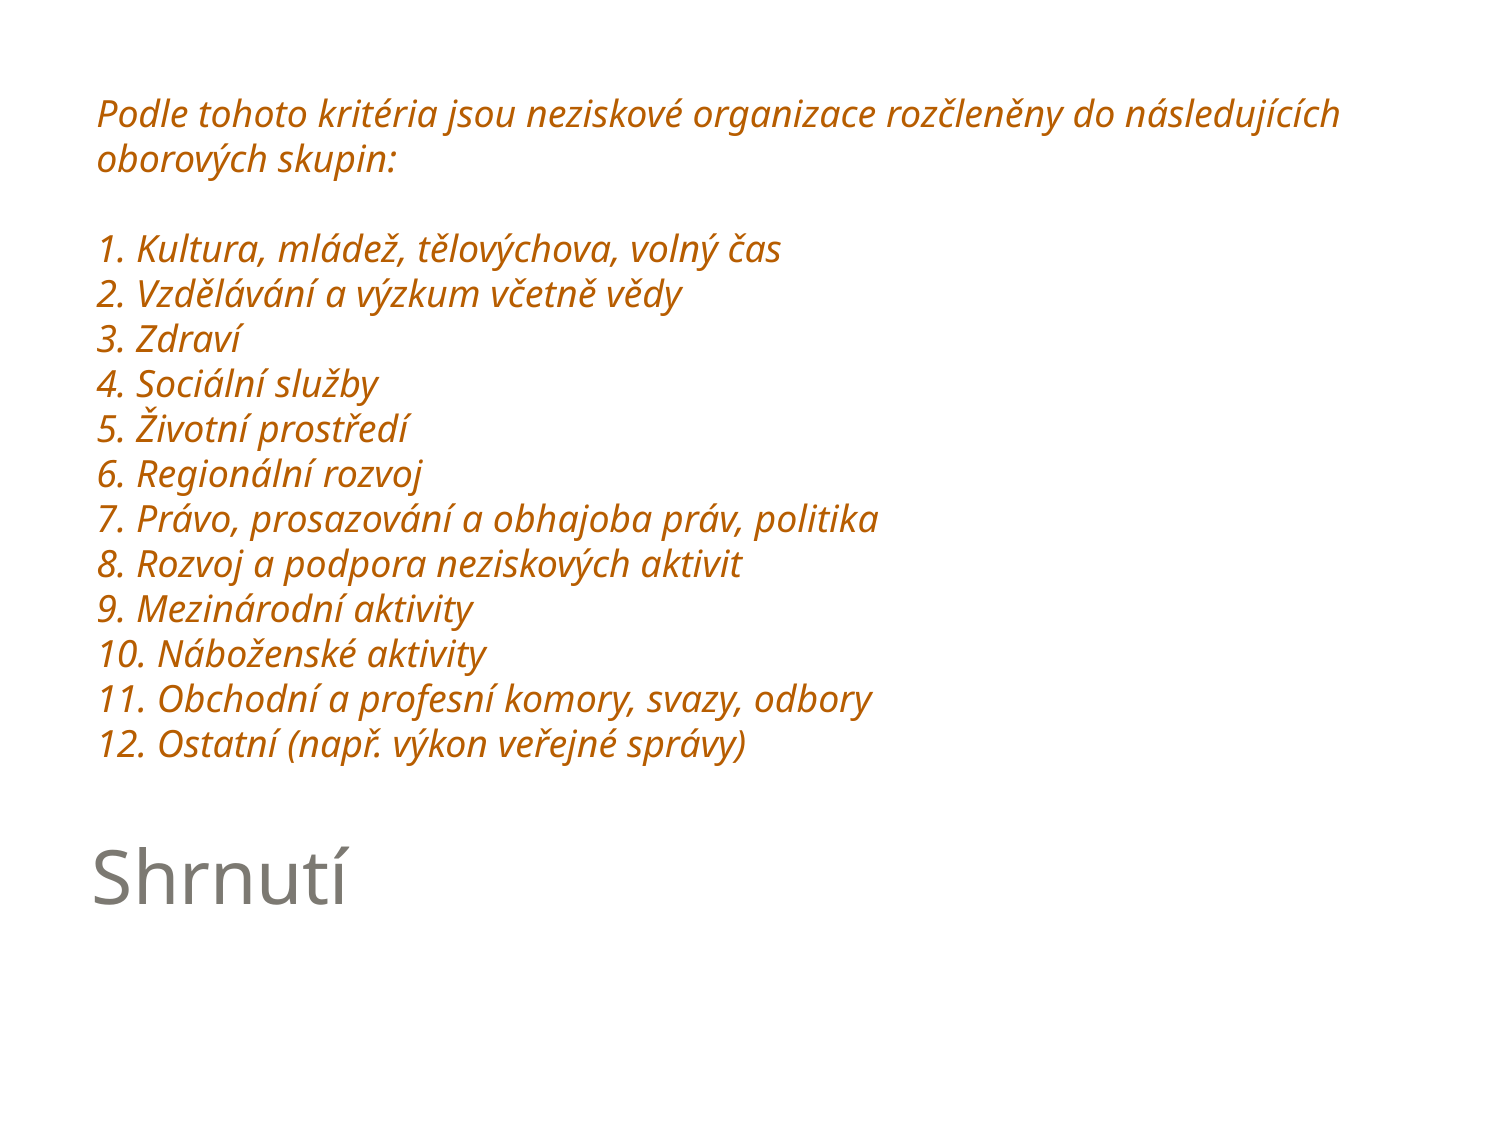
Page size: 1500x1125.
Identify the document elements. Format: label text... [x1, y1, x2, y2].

title Shrnutí [76, 808, 1420, 920]
list Podle tohoto kritéria jsou neziskové organizace rozčleněny do následujících oborových skupin: 1. Kultura, mládež, tělovýchova, volný čas 2. Vzdělávání a výzkum včetně vědy 3. Zdraví 4. Sociální služby 5. Životní prostředí 6. Regionální rozvoj 7. Právo, prosazování a obhajoba práv, politika 8. Rozvoj a podpora neziskových aktivit 9. Mezinárodní aktivity 10. Náboženské aktivity 11. Obchodní a profesní komory, svazy, odbory 12. Ostatní (např. výkon veřejné správy) [76, 90, 1424, 787]
